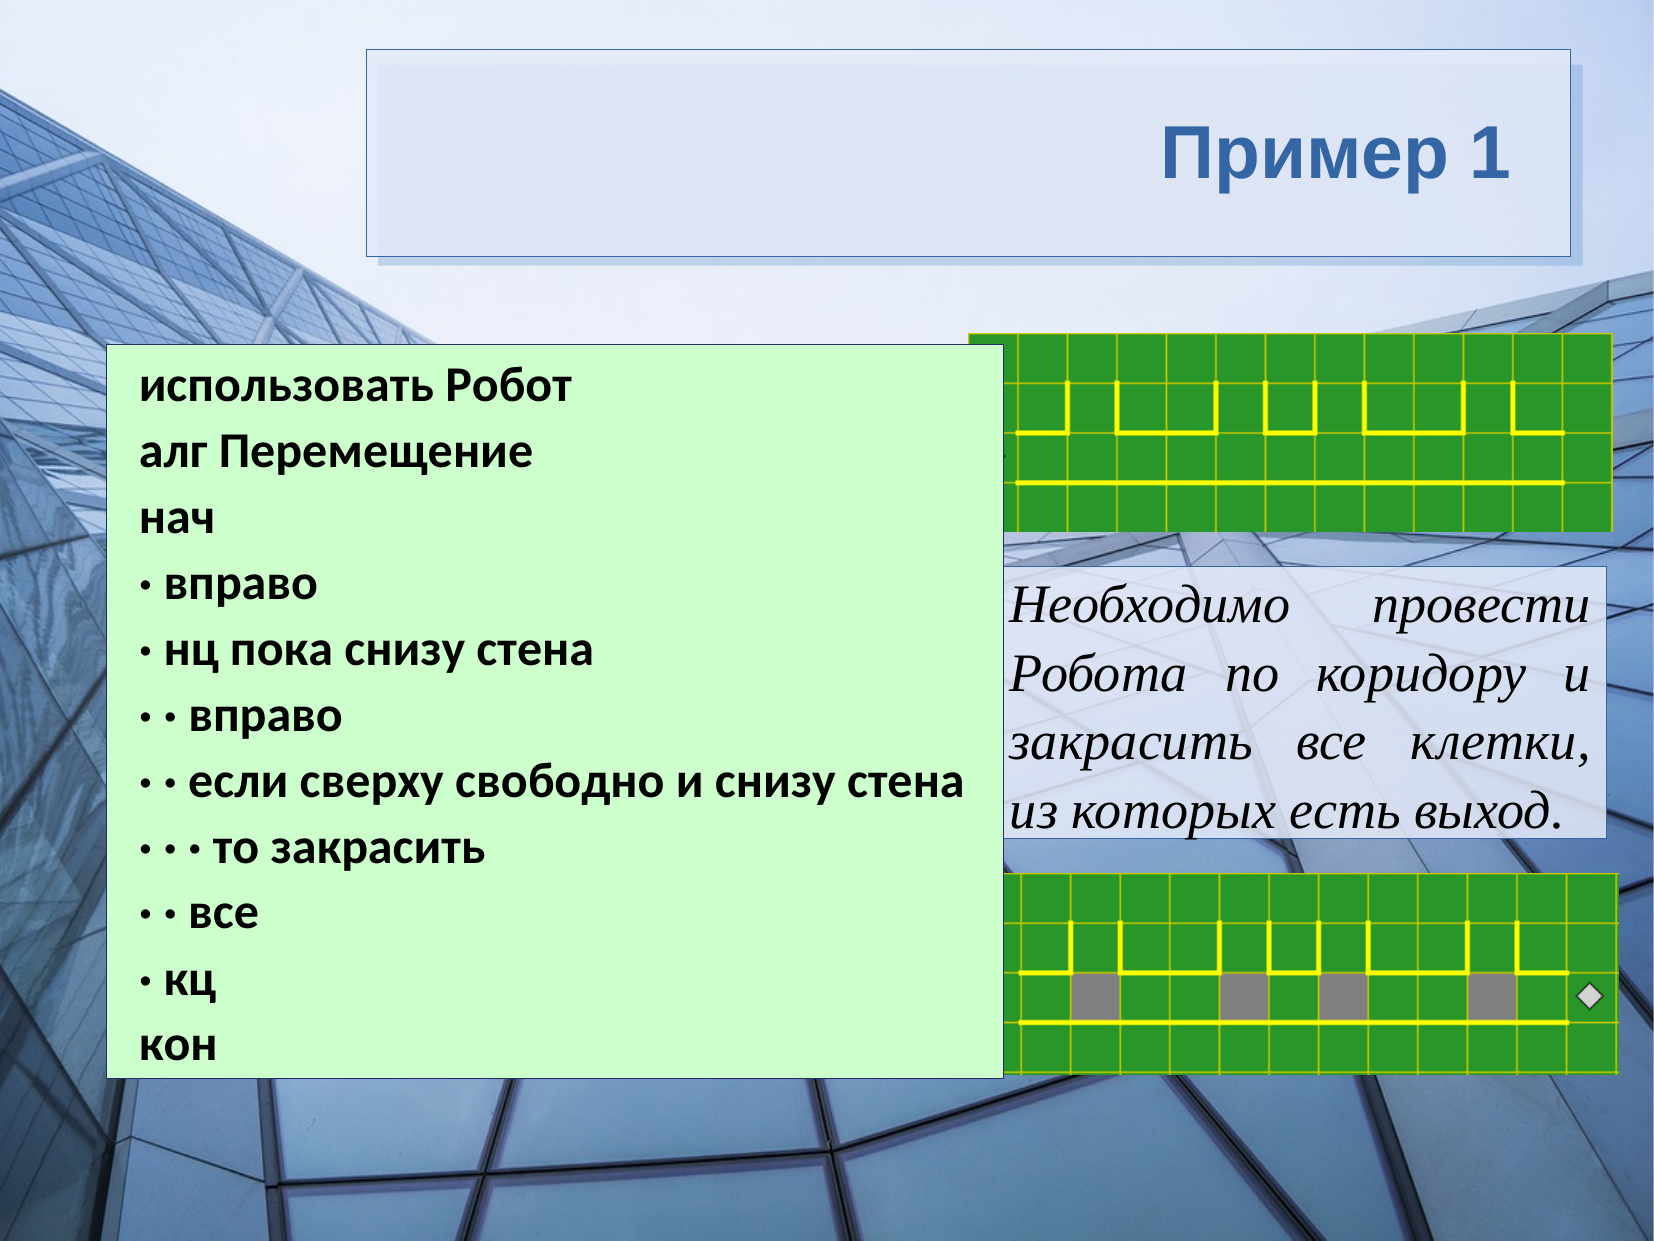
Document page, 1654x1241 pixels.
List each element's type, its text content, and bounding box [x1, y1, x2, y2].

picture [0, 0, 1654, 1241]
title Пример 1 [366, 49, 1571, 257]
text_box [377, 64, 1583, 266]
text_box использовать Робот алг Перемещение нач · вправо · нц пока снизу стена · · вправо · · если сверху свободно и снизу стена · · · то закрасить · · все · кц кон [106, 344, 1004, 1079]
text_box Необходимо провести Робота по коридору и закрасить все клетки, из которых есть выход. [1004, 566, 1607, 839]
